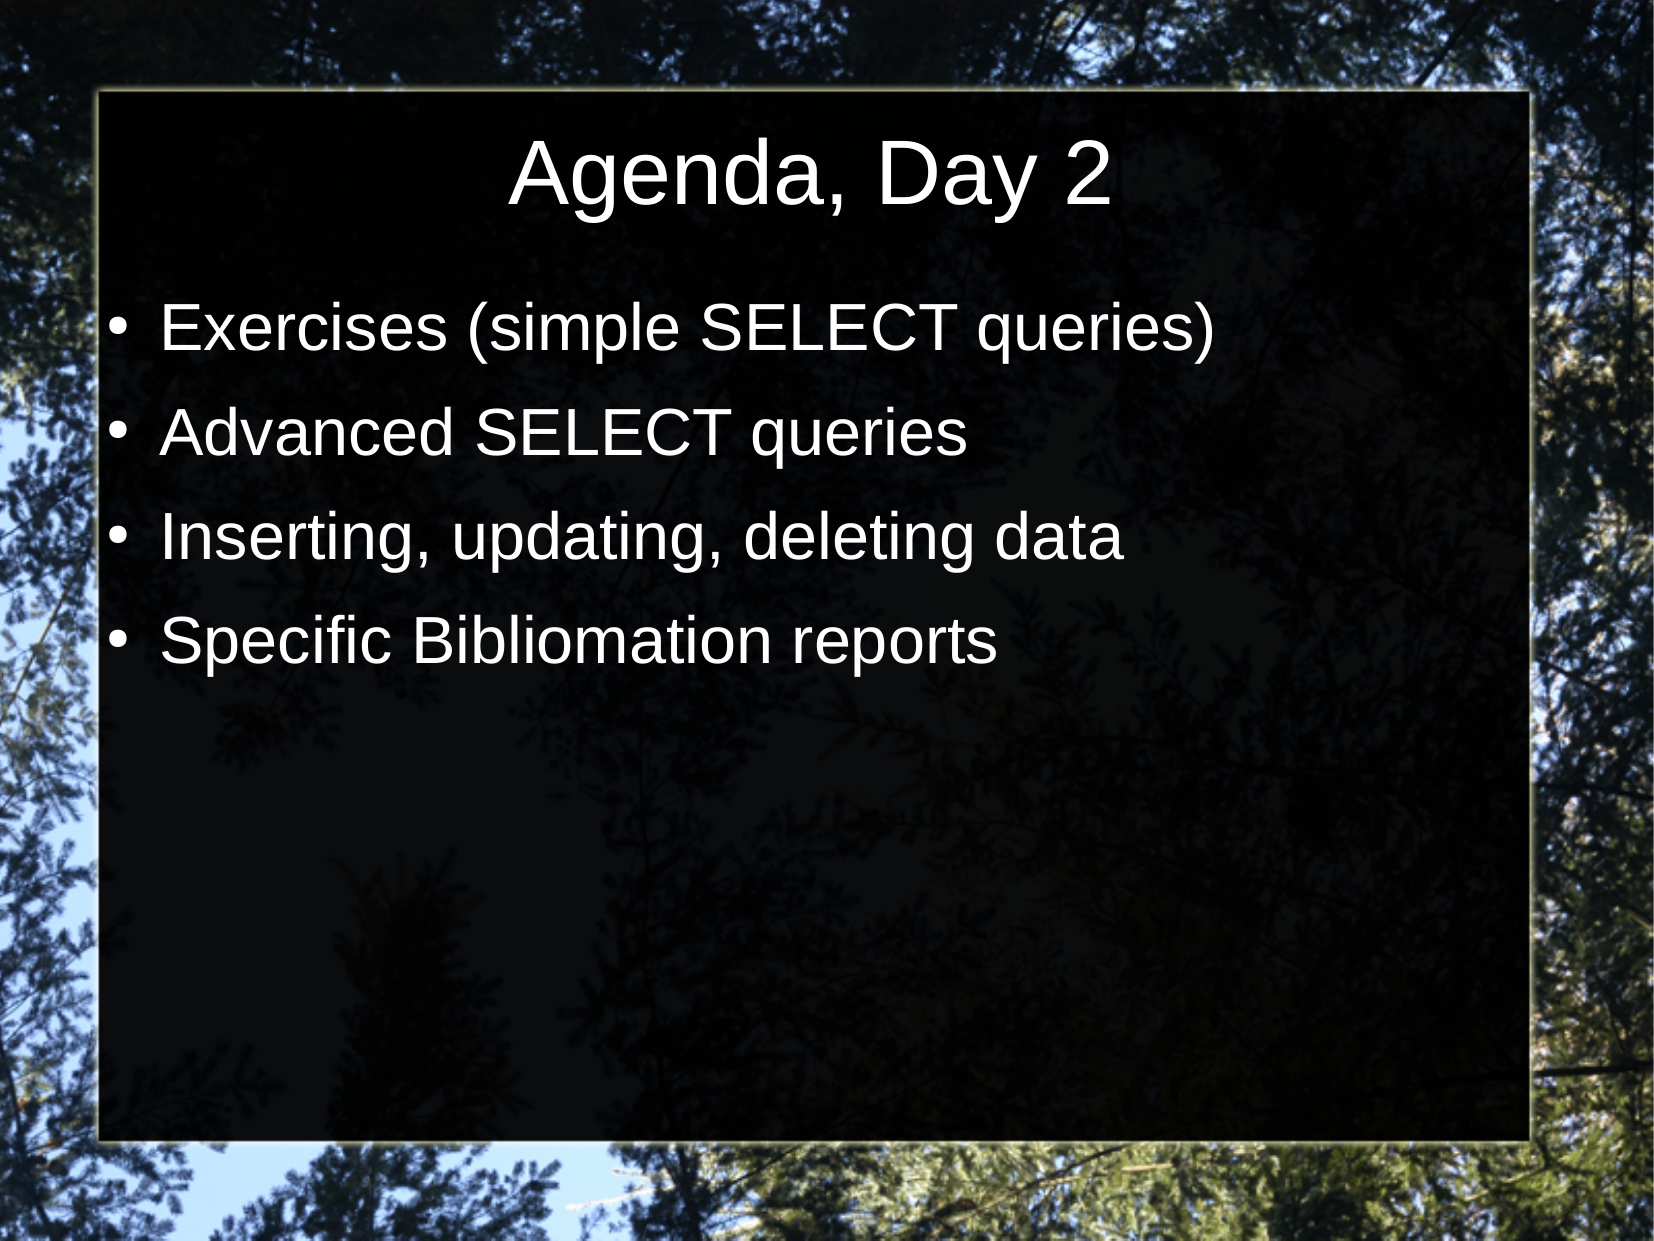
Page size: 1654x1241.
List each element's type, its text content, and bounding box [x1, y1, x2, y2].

title Agenda, Day 2 [88, 95, 1536, 250]
list Exercises (simple SELECT queries) Advanced SELECT queries Inserting, updating, deleting data Specific Bibliomation reports [88, 290, 1536, 1094]
picture [0, 0, 1654, 1241]
